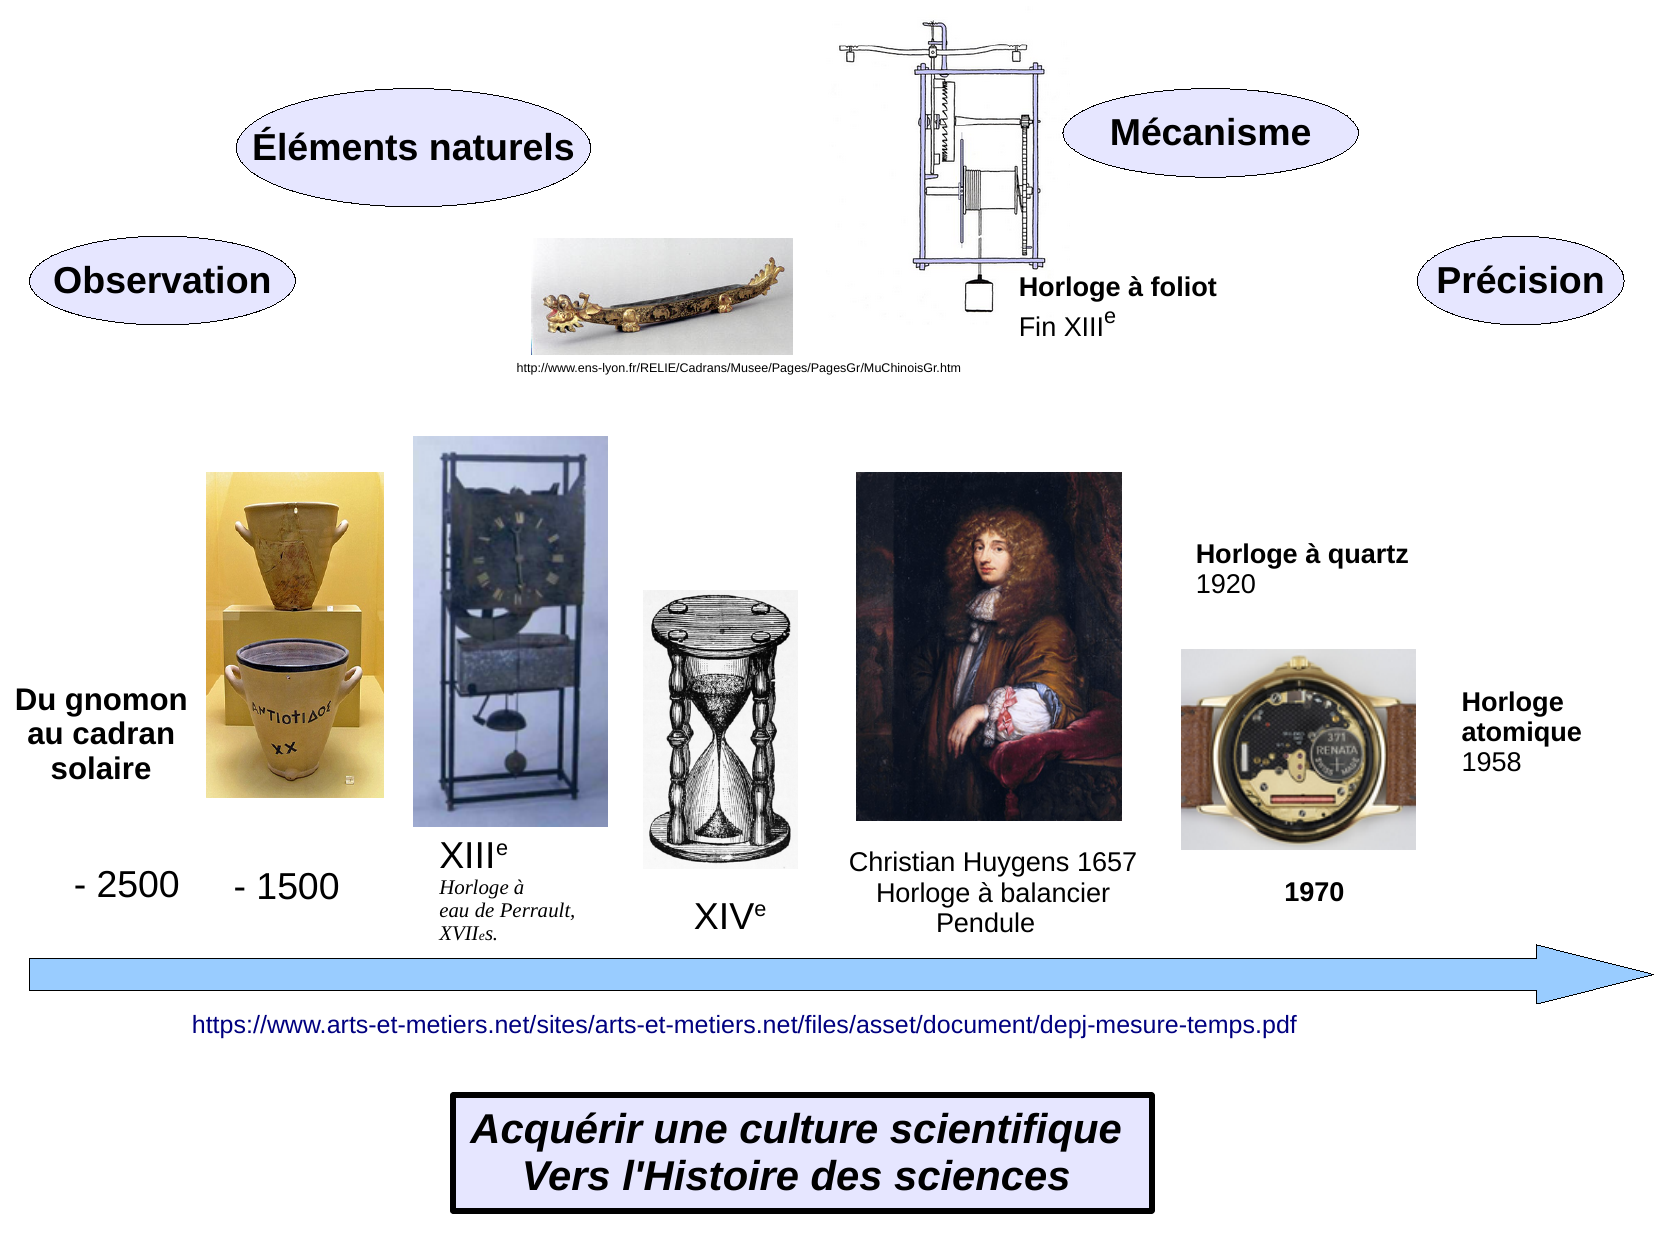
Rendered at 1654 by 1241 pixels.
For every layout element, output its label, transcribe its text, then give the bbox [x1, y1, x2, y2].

text_box Mécanisme [1062, 88, 1359, 178]
text_box [29, 944, 1654, 1004]
picture [826, 6, 1070, 325]
text_box Observation [29, 236, 296, 325]
text_box Horloge atomique 1958 [1446, 679, 1625, 786]
text_box https://www.arts-et-metiers.net/sites/arts-et-metiers.net/files/asset/document/depj-mesure-temps.pdf [177, 1003, 1323, 1047]
picture [1181, 649, 1416, 850]
text_box Horloge à quartz 1920 [1181, 531, 1424, 608]
text_box Du gnomon au cadran solaire [0, 674, 207, 798]
text_box - 1500 [218, 858, 355, 916]
text_box Éléments naturels [236, 88, 591, 207]
picture [531, 238, 793, 354]
text_box Horloge à foliot Fin XIIIe [1003, 264, 1232, 355]
picture [856, 472, 1122, 821]
text_box Christian Huygens 1657 Horloge à balancier Pendule [834, 840, 1152, 945]
text_box XIVe [679, 888, 815, 947]
picture [643, 590, 798, 869]
picture [413, 436, 608, 827]
text_box - 2500 [59, 856, 195, 914]
text_box 1970 [1269, 869, 1360, 916]
picture [206, 472, 384, 798]
text_box XIIIe Horloge à eau de Perrault, XVIIes. [424, 826, 591, 956]
text_box Acquérir une culture scientifique Vers l'Histoire des sciences [452, 1095, 1152, 1211]
text_box http://www.ens-lyon.fr/RELIE/Cadrans/Musee/Pages/PagesGr/MuChinoisGr.htm [501, 354, 975, 384]
text_box Précision [1417, 236, 1625, 325]
